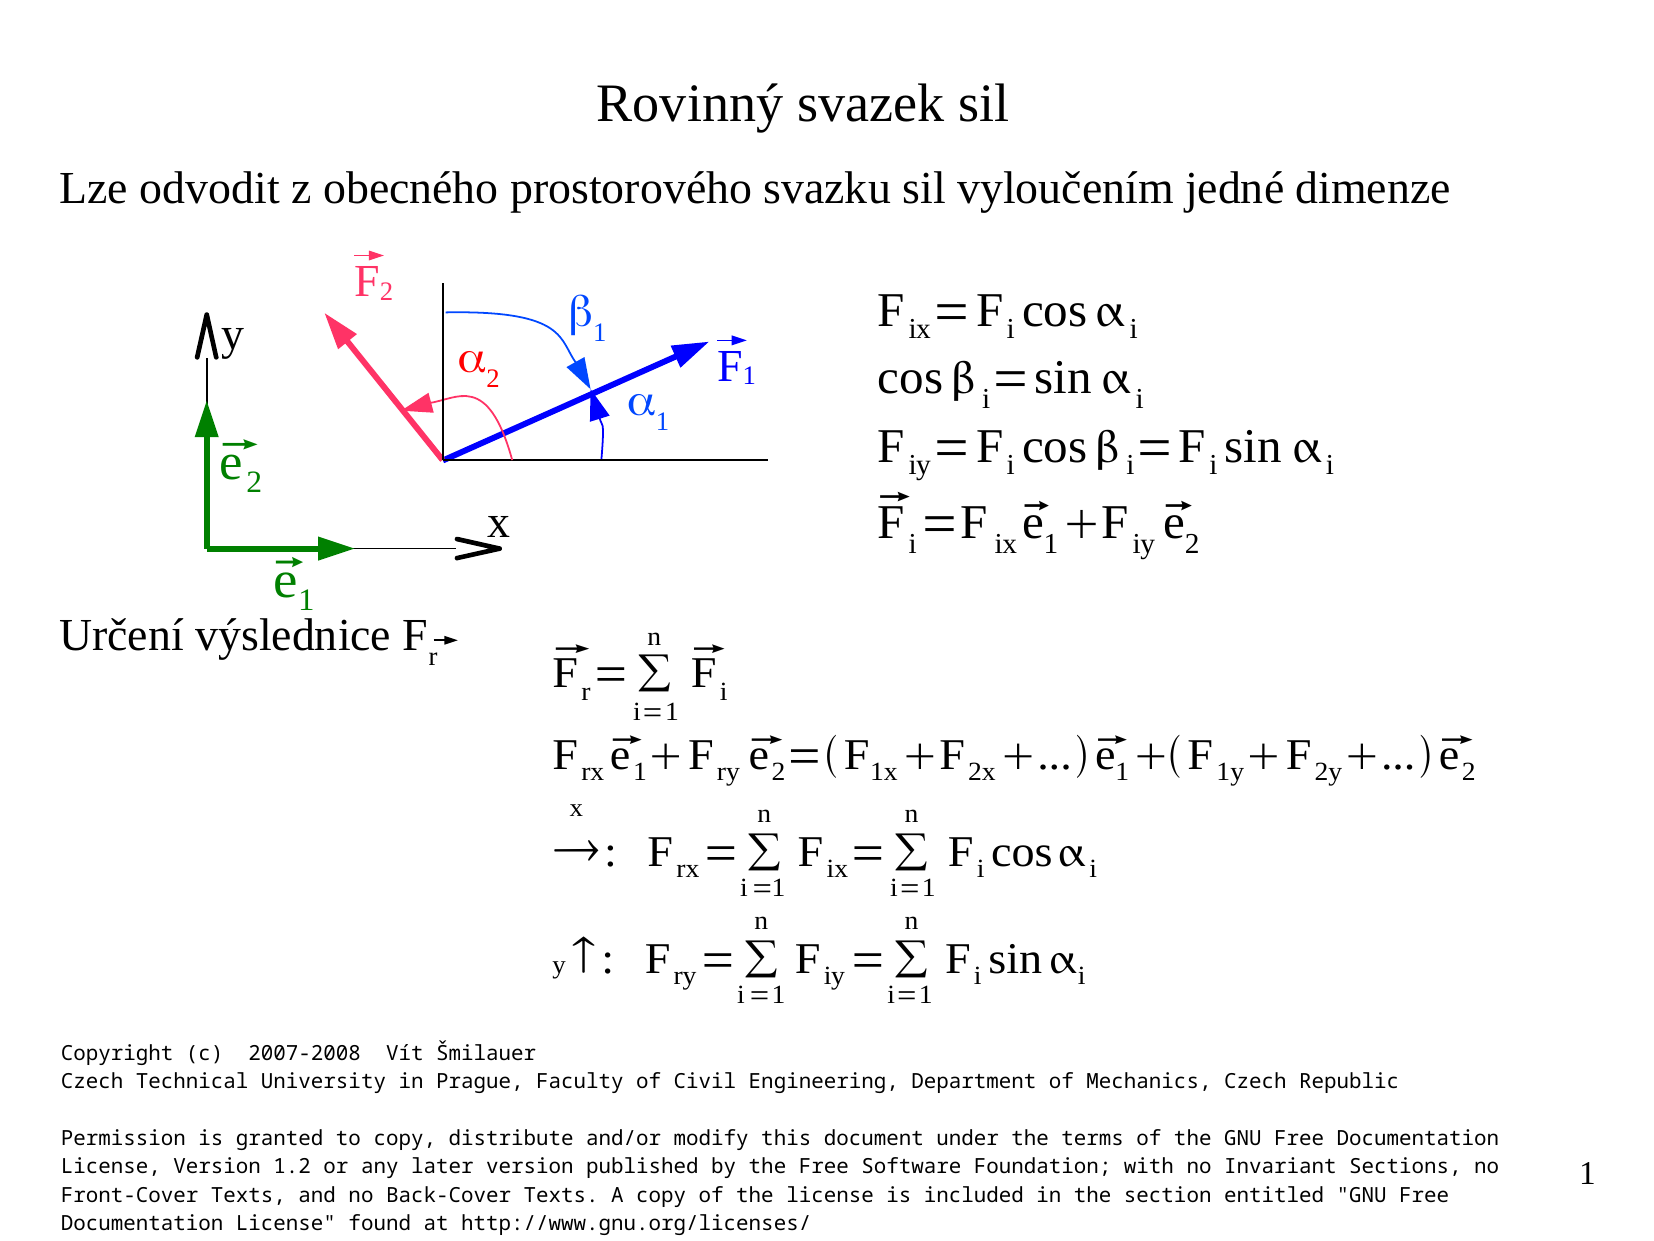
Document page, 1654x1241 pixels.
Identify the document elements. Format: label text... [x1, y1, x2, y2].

text_box x [472, 489, 562, 560]
text_box F2 [354, 255, 414, 325]
chart [532, 621, 1487, 1013]
text_box y [206, 301, 355, 443]
text_box a2 [444, 333, 540, 418]
title Rovinný svazek sil [59, 0, 1548, 163]
chart [856, 280, 1345, 562]
list Lze odvodit z obecného prostorového svazku sil vyloučením jedné dimenze Určení výslednice Fr [59, 163, 1548, 982]
text_box F1 [717, 340, 777, 410]
chart [210, 430, 276, 502]
text_box b1 [553, 287, 650, 372]
text_box a1 [612, 376, 709, 459]
text_box Copyright (c) 2007-2008 Vít Šmilauer Czech Technical University in Prague, Faculty of Civil Engineering, Department of Mechanics, Czech Republic Permission is granted to copy, distribute and/or modify this document under the terms of the GNU Free Documentation License, Version 1.2 or any later version published by the Free Software Foundation; with no Invariant Sections, no Front-Cover Texts, and no Back-Cover Texts. A copy of the license is included in the section entitled "GNU Free Documentation License" found at http://www.gnu.org/licenses/ [46, 1031, 1556, 1241]
chart [256, 552, 326, 621]
